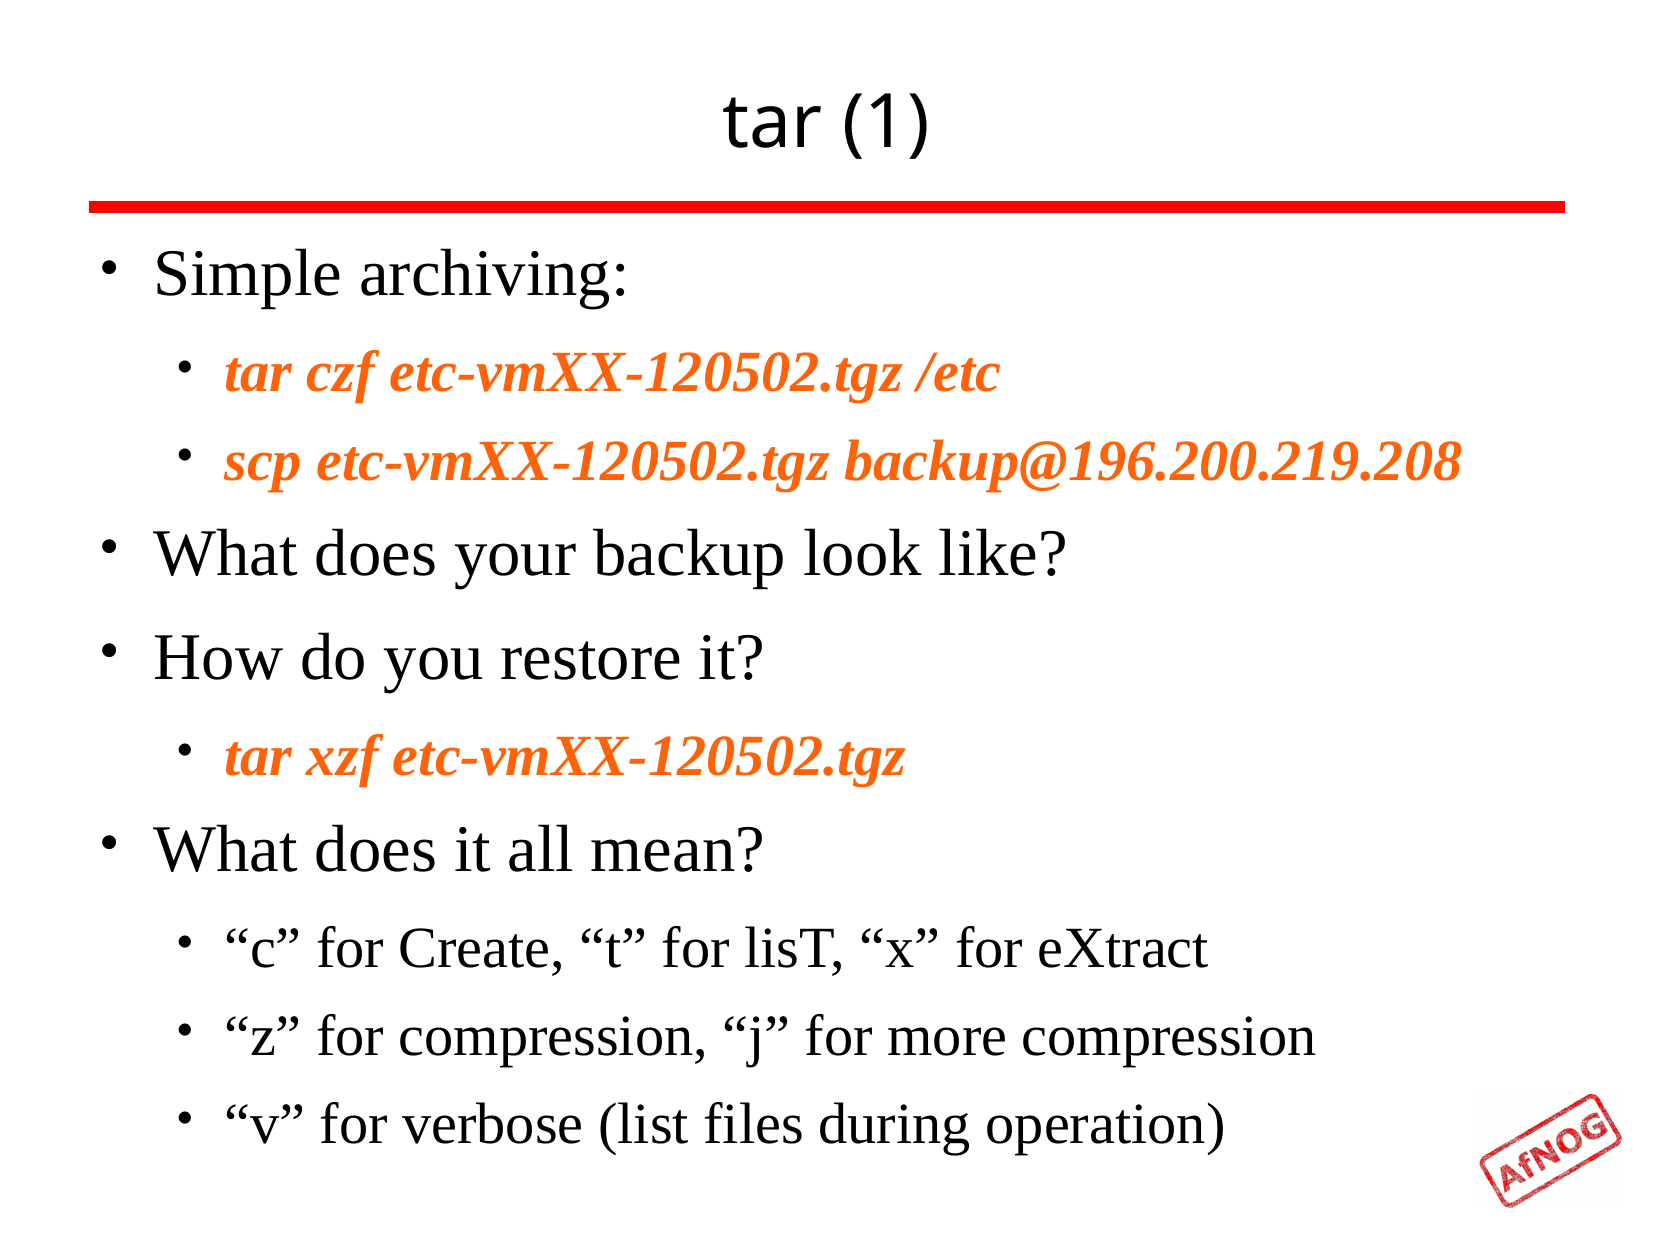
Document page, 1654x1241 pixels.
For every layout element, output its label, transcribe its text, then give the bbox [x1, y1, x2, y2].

title tar (1) [88, 29, 1565, 207]
picture [1476, 1090, 1625, 1211]
list Simple archiving: tar czf etc-vmXX-120502.tgz /etc scp etc-vmXX-120502.tgz backup@196.200.219.208 What does your backup look like? How do you restore it? tar xzf etc-vmXX-120502.tgz What does it all mean? “c” for Create, “t” for lisT, “x” for eXtract “z” for compression, “j” for more compression “v” for verbose (list files during operation) [82, 236, 1571, 1157]
